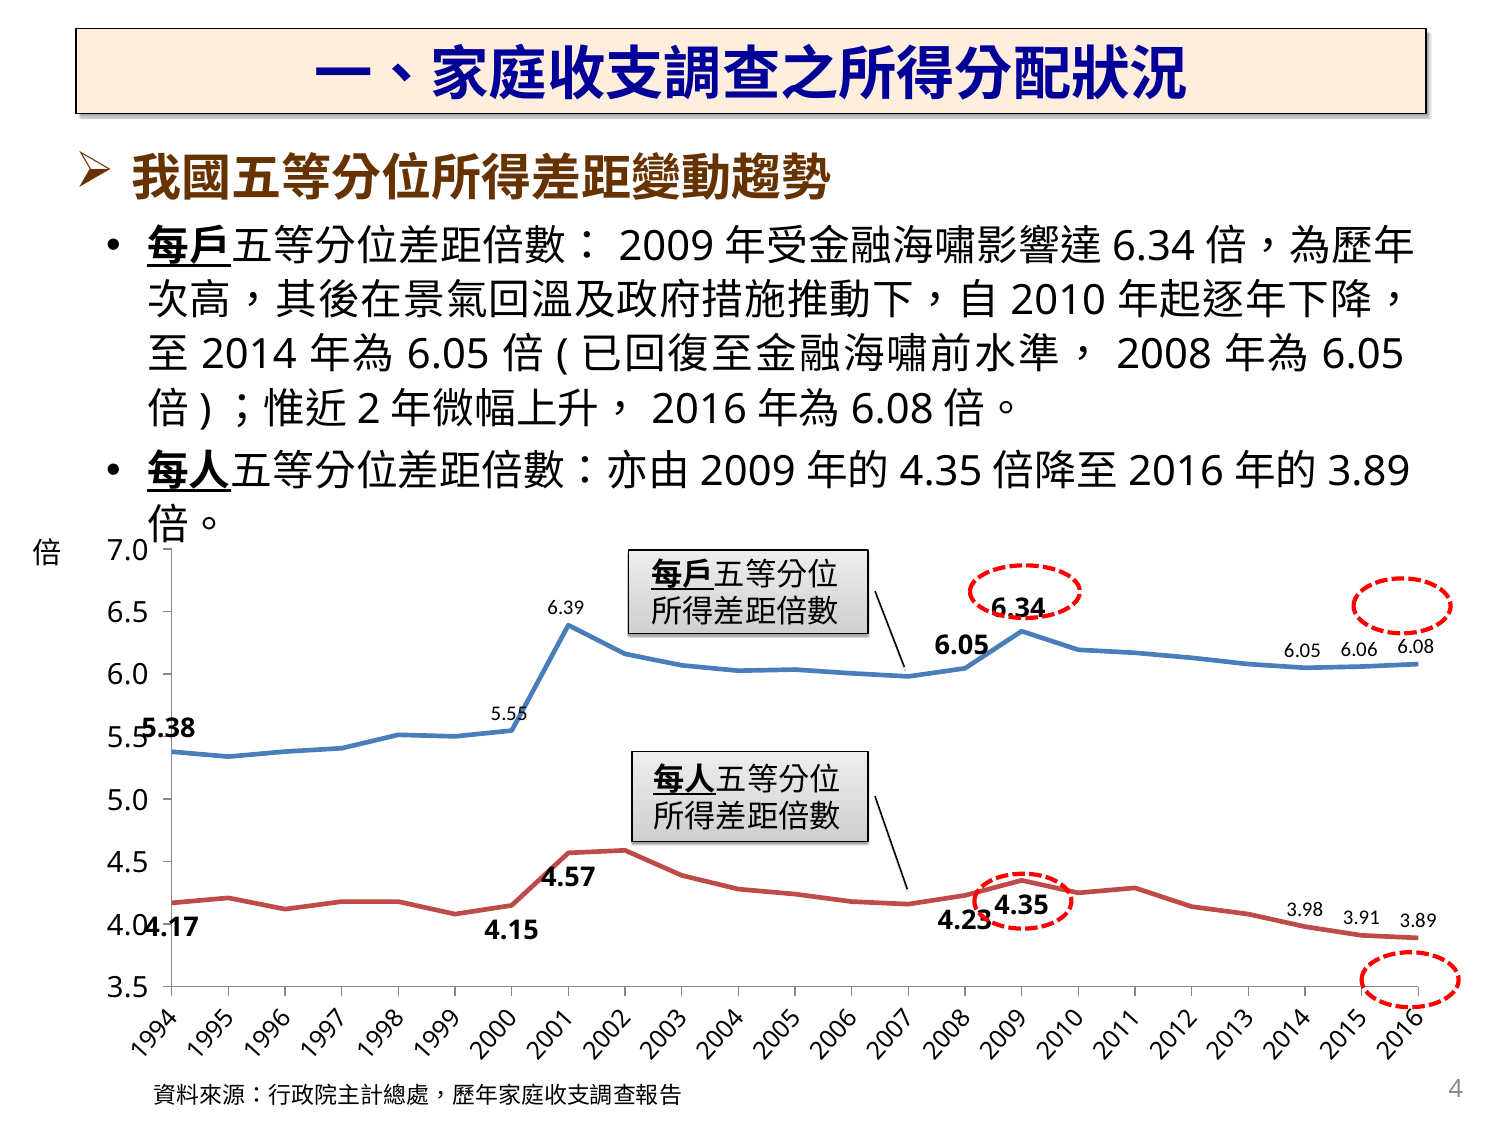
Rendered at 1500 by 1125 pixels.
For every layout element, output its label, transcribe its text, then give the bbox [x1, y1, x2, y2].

text_box 每人五等分位所得差距倍數 [632, 751, 868, 842]
text_box 倍 [17, 527, 80, 577]
text_box 資料來源：行政院主計總處，歷年家庭收支調查報告 [138, 1077, 706, 1125]
text_box 每戶五等分位差距倍數：2009年受金融海嘯影響達6.34倍，為歷年次高，其後在景氣回溫及政府措施推動下，自2010年起逐年下降，至2014年為6.05倍(已回復至金融海嘯前水準，2008年為6.05倍)；惟近2年微幅上升，2016年為6.08倍。 每人五等分位差距倍數：亦由2009年的4.35倍降至2016年的3.89倍。 [76, 207, 1430, 556]
text_box 我國五等分位所得差距變動趨勢 [60, 125, 847, 214]
slide_number <編號> [1128, 1059, 1478, 1120]
text_box 一、家庭收支調查之所得分配狀況 [76, 28, 1427, 114]
chart [79, 517, 1459, 1078]
text_box 每戶五等分位所得差距倍數 [628, 550, 868, 633]
